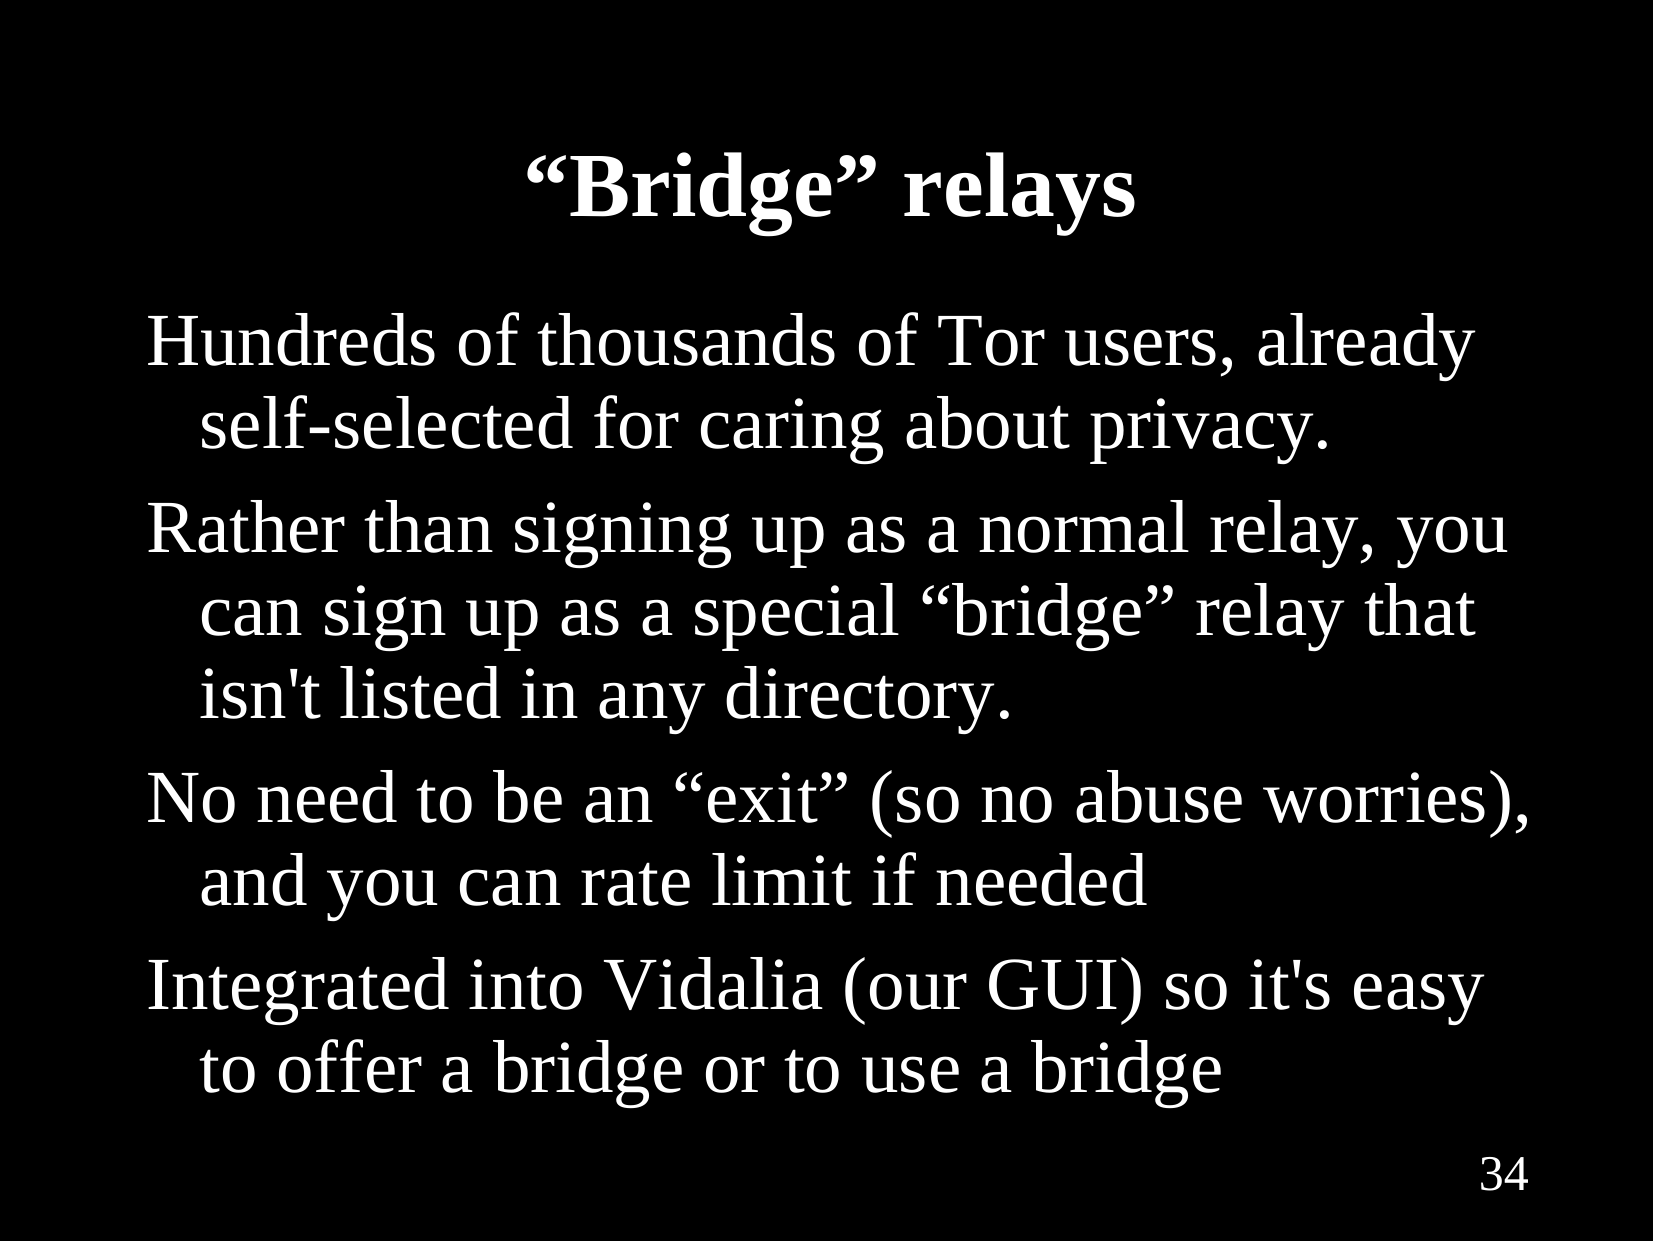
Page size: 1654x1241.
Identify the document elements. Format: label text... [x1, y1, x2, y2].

title “Bridge” relays [125, 81, 1537, 289]
list Hundreds of thousands of Tor users, already self-selected for caring about privacy. Rather than signing up as a normal relay, you can sign up as a special “bridge” relay that isn't listed in any directory. No need to be an “exit” (so no abuse worries), and you can rate limit if needed Integrated into Vidalia (our GUI) so it's easy to offer a bridge or to use a bridge [128, 298, 1541, 1109]
